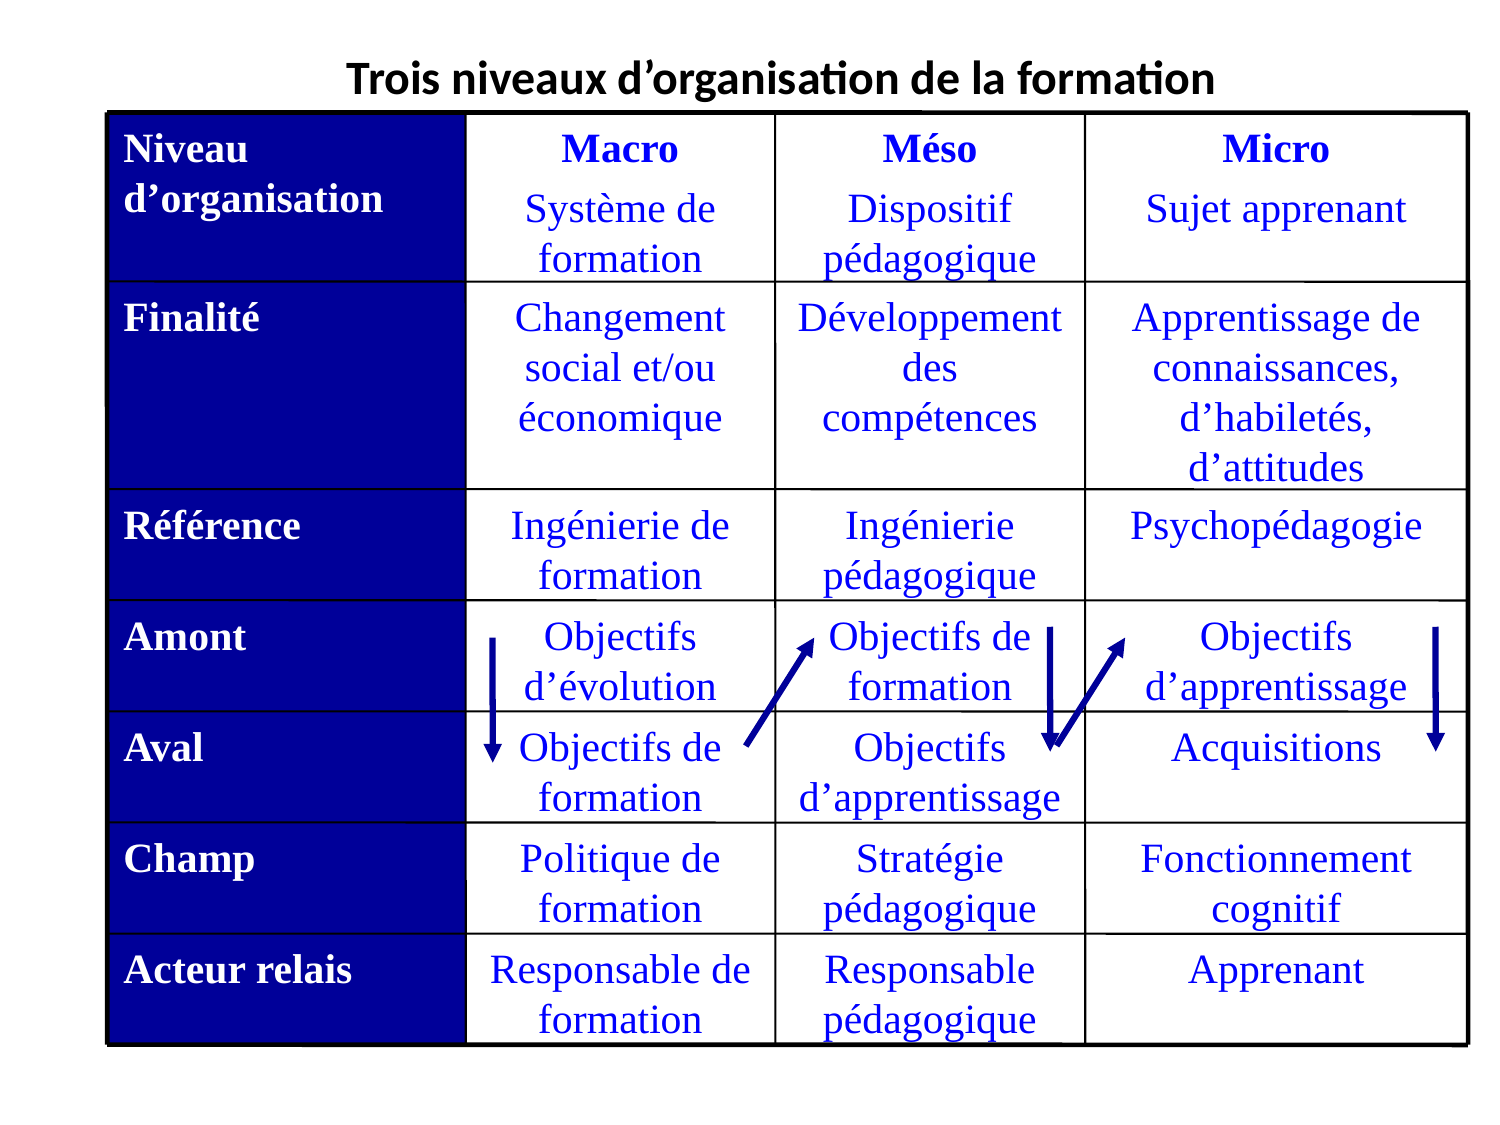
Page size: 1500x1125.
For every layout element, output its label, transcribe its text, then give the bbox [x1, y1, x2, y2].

text_box Micro Sujet apprenant [1087, 115, 1465, 280]
text_box Psychopédagogie [1087, 491, 1465, 599]
text_box Ingénierie de formation [467, 491, 774, 599]
text_box Responsable pédagogique [777, 935, 1084, 1042]
text_box Apprenant [1087, 935, 1465, 1042]
text_box Finalité [110, 283, 464, 488]
text_box Acteur relais [110, 935, 464, 1042]
text_box Objectifs d’évolution [467, 602, 774, 710]
text_box Politique de formation [467, 824, 774, 932]
text_box Développement des compétences [777, 283, 1084, 488]
text_box Stratégie pédagogique [777, 824, 1084, 932]
text_box Fonctionnement cognitif [1087, 824, 1465, 932]
text_box Objectifs de formation [467, 713, 774, 821]
text_box Aval [110, 713, 464, 821]
text_box Apprentissage de connaissances, d’habiletés, d’attitudes [1087, 283, 1465, 488]
text_box Responsable de formation [467, 935, 774, 1042]
text_box Macro Système de formation [467, 115, 774, 280]
text_box Objectifs d’apprentissage [777, 713, 1084, 821]
text_box Ingénierie pédagogique [777, 491, 1084, 599]
text_box Amont [110, 602, 464, 710]
text_box Référence [110, 491, 464, 599]
text_box Niveau d’organisation [110, 115, 464, 280]
text_box Objectifs de formation [777, 602, 1084, 710]
text_box Méso Dispositif pédagogique [777, 115, 1084, 280]
text_box Objectifs d’apprentissage [1087, 602, 1465, 710]
title Trois niveaux d’organisation de la formation [107, 37, 1458, 110]
text_box Acquisitions [1087, 713, 1465, 821]
text_box Champ [110, 824, 464, 932]
text_box Changement social et/ou économique [467, 283, 774, 488]
